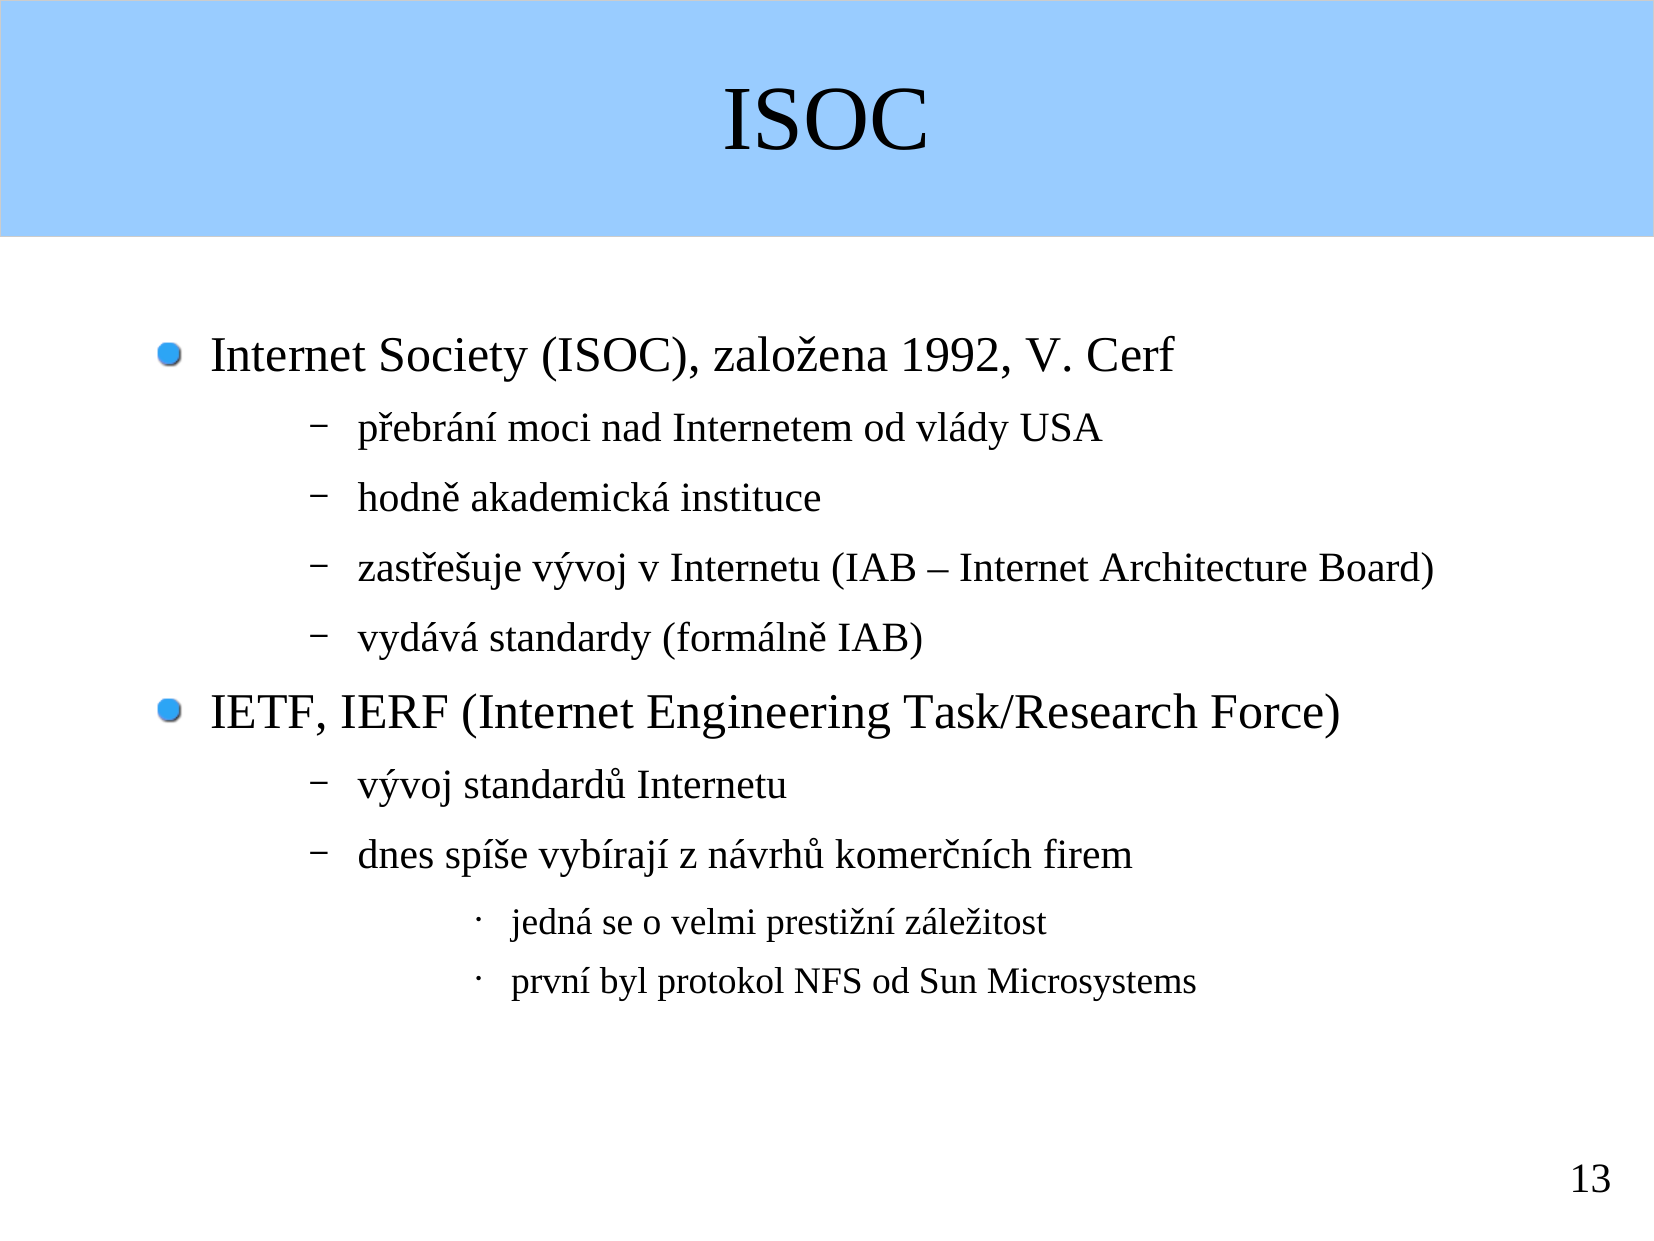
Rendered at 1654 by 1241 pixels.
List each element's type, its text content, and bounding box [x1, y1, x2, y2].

title ISOC [0, 0, 1654, 237]
list Internet Society (ISOC), založena 1992, V. Cerf přebrání moci nad Internetem od vlády USA hodně akademická instituce zastřešuje vývoj v Internetu (IAB – Internet Architecture Board) vydává standardy (formálně IAB) IETF, IERF (Internet Engineering Task/Research Force) vývoj standardů Internetu dnes spíše vybírají z návrhů komerčních firem jedná se o velmi prestižní záležitost první byl protokol NFS od Sun Microsystems [121, 327, 1536, 1225]
